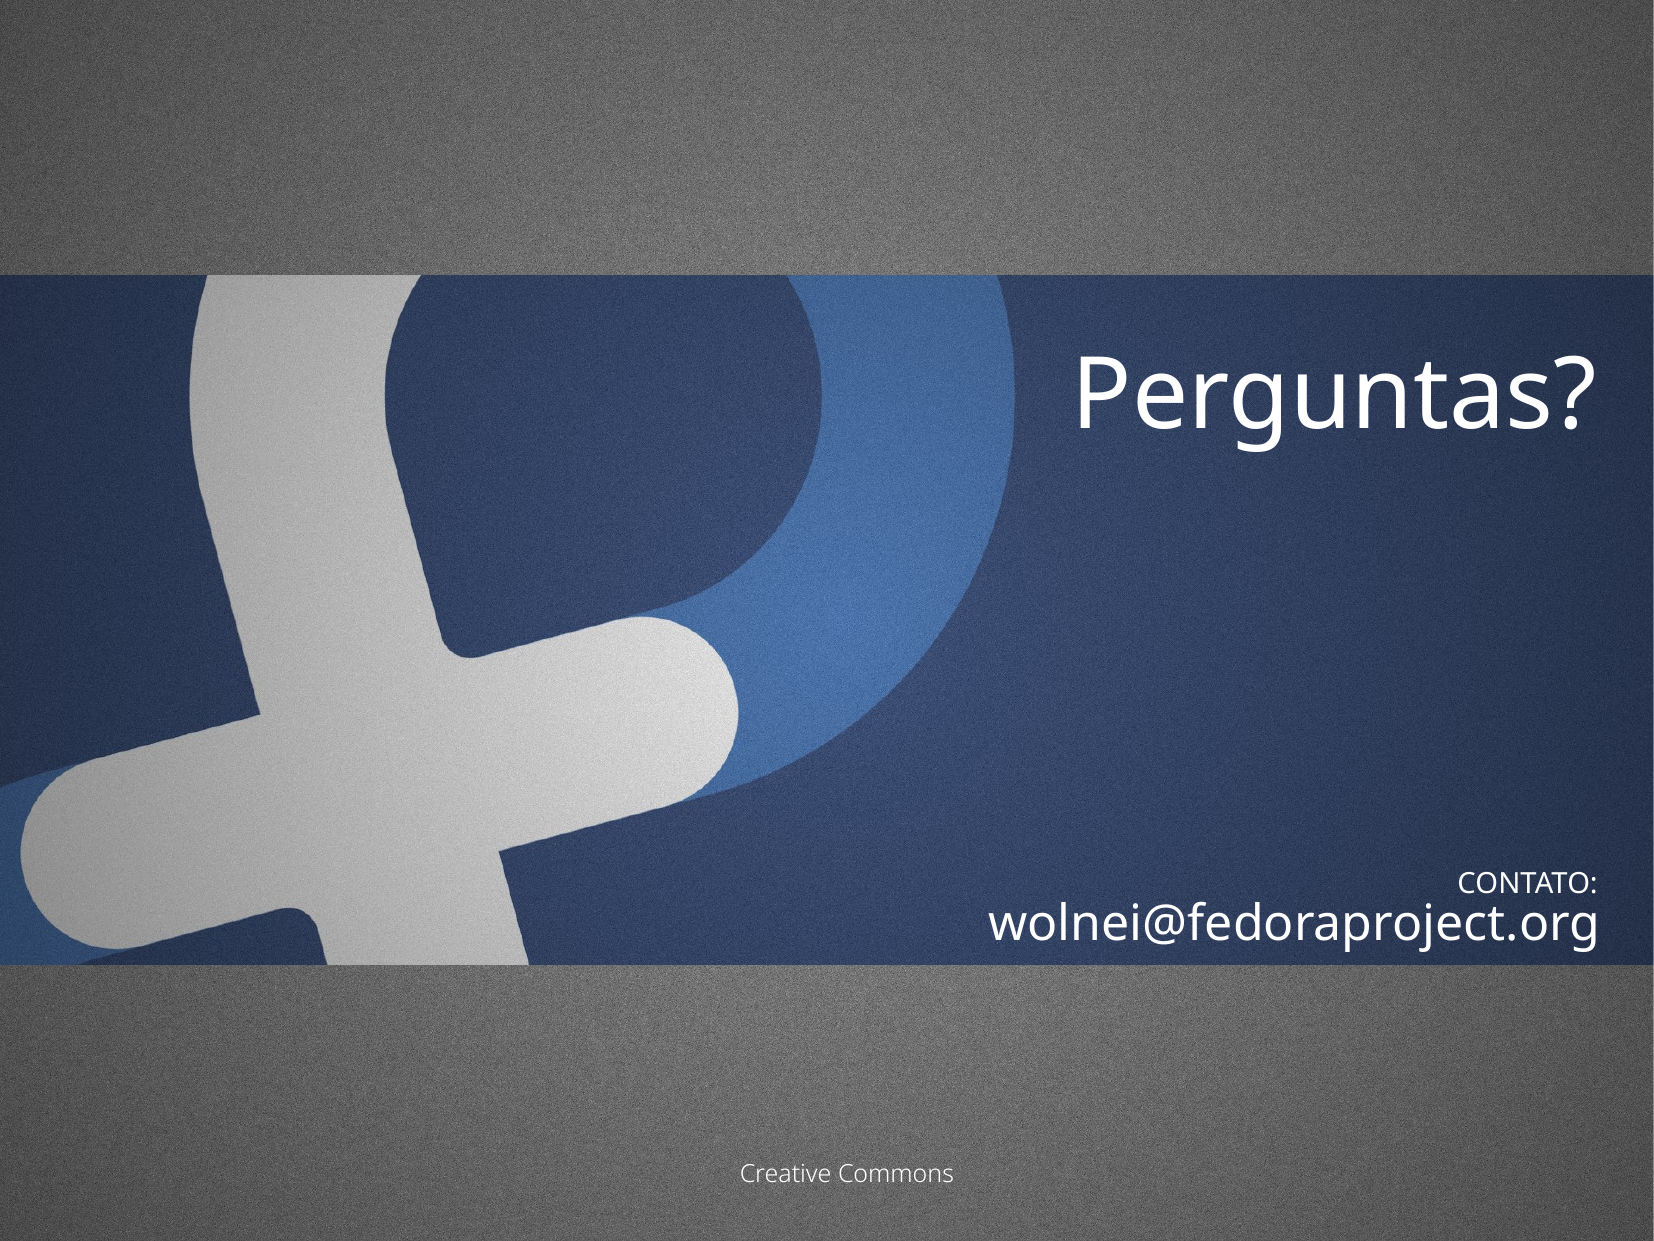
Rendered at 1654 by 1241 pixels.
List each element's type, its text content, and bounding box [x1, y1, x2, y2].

text_box wolnei@fedoraproject.org [80, 879, 1616, 950]
text_box Creative Commons [75, 1126, 1613, 1197]
text_box CONTATO: [77, 854, 1613, 900]
title Perguntas? [22, 338, 1598, 441]
picture [0, 0, 1654, 1241]
